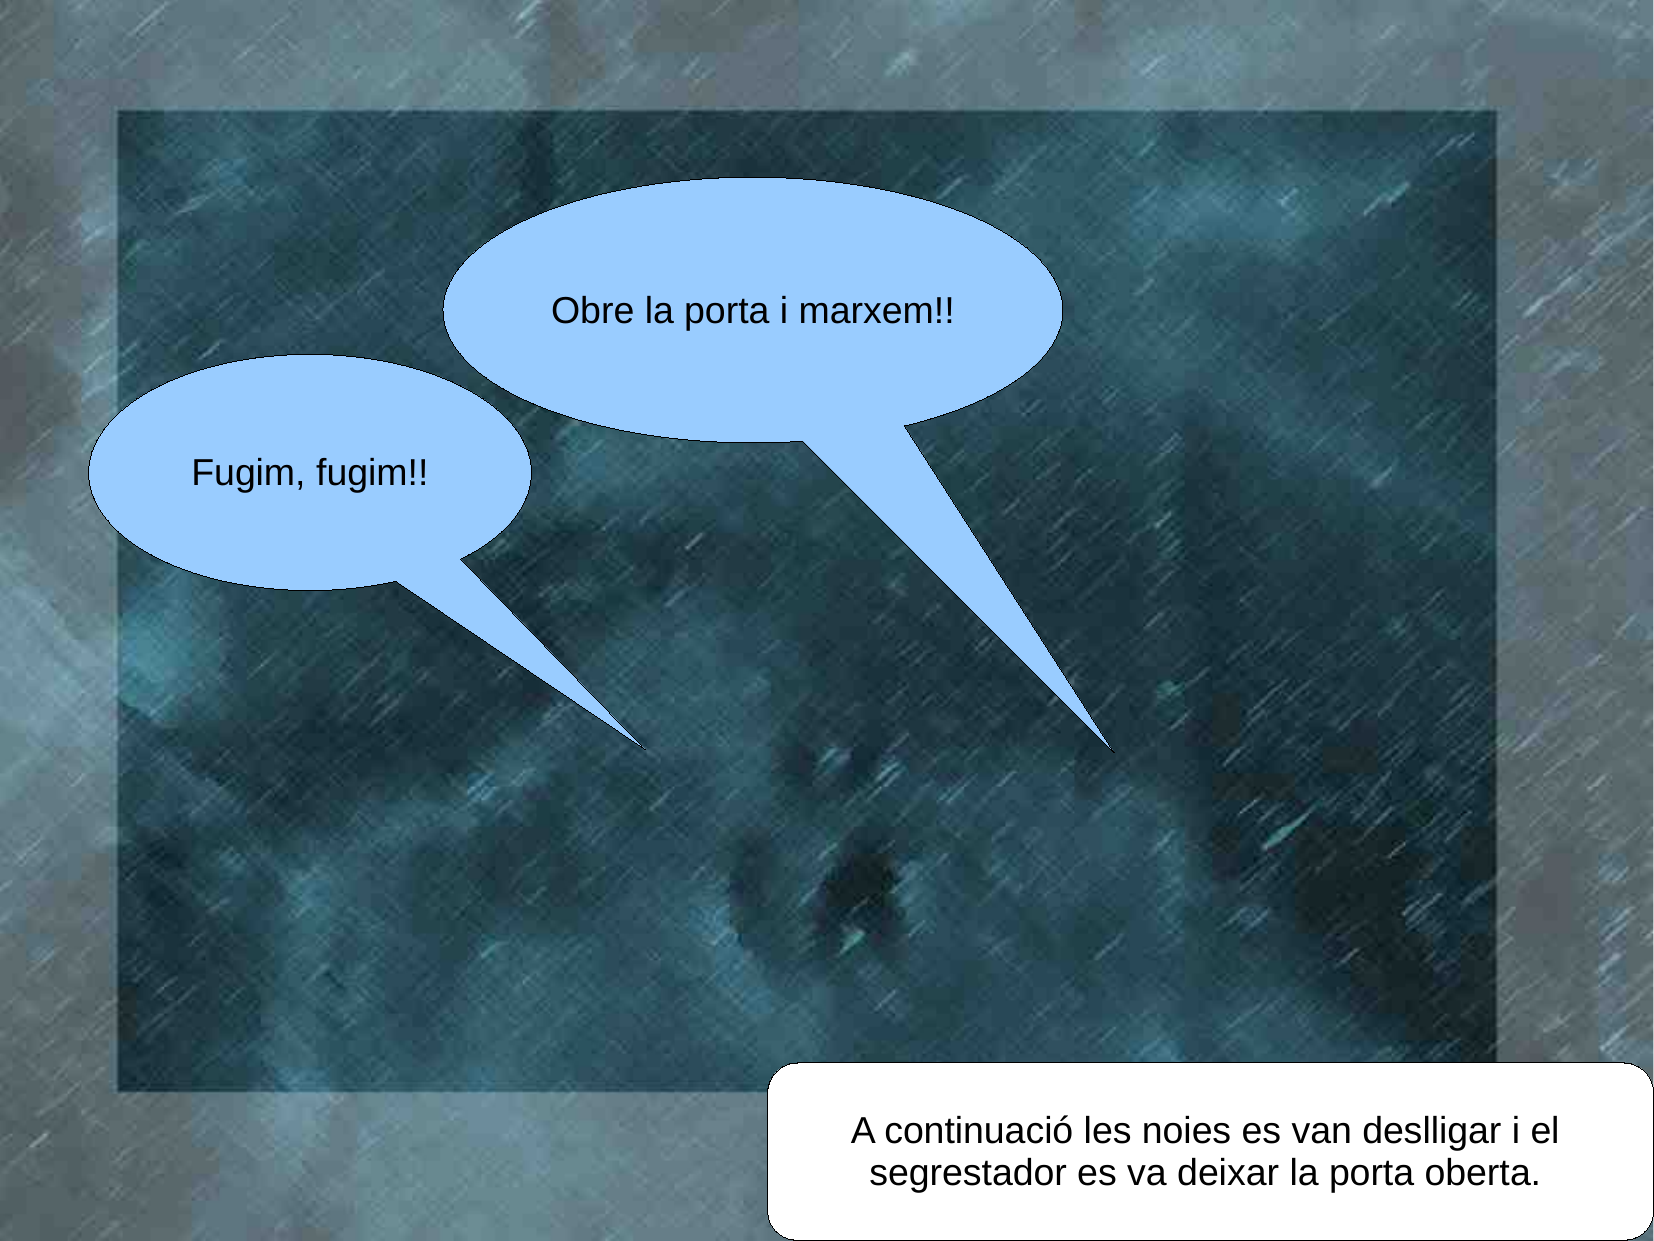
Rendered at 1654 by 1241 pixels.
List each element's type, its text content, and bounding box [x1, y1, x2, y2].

picture [0, 0, 1654, 1241]
text_box A continuació les noies es van deslligar i el segrestador es va deixar la porta oberta. [767, 1062, 1654, 1241]
text_box Fugim, fugim!! [88, 354, 646, 750]
text_box Obre la porta i marxem!! [442, 177, 1115, 753]
picture [1628, 1217, 1654, 1241]
